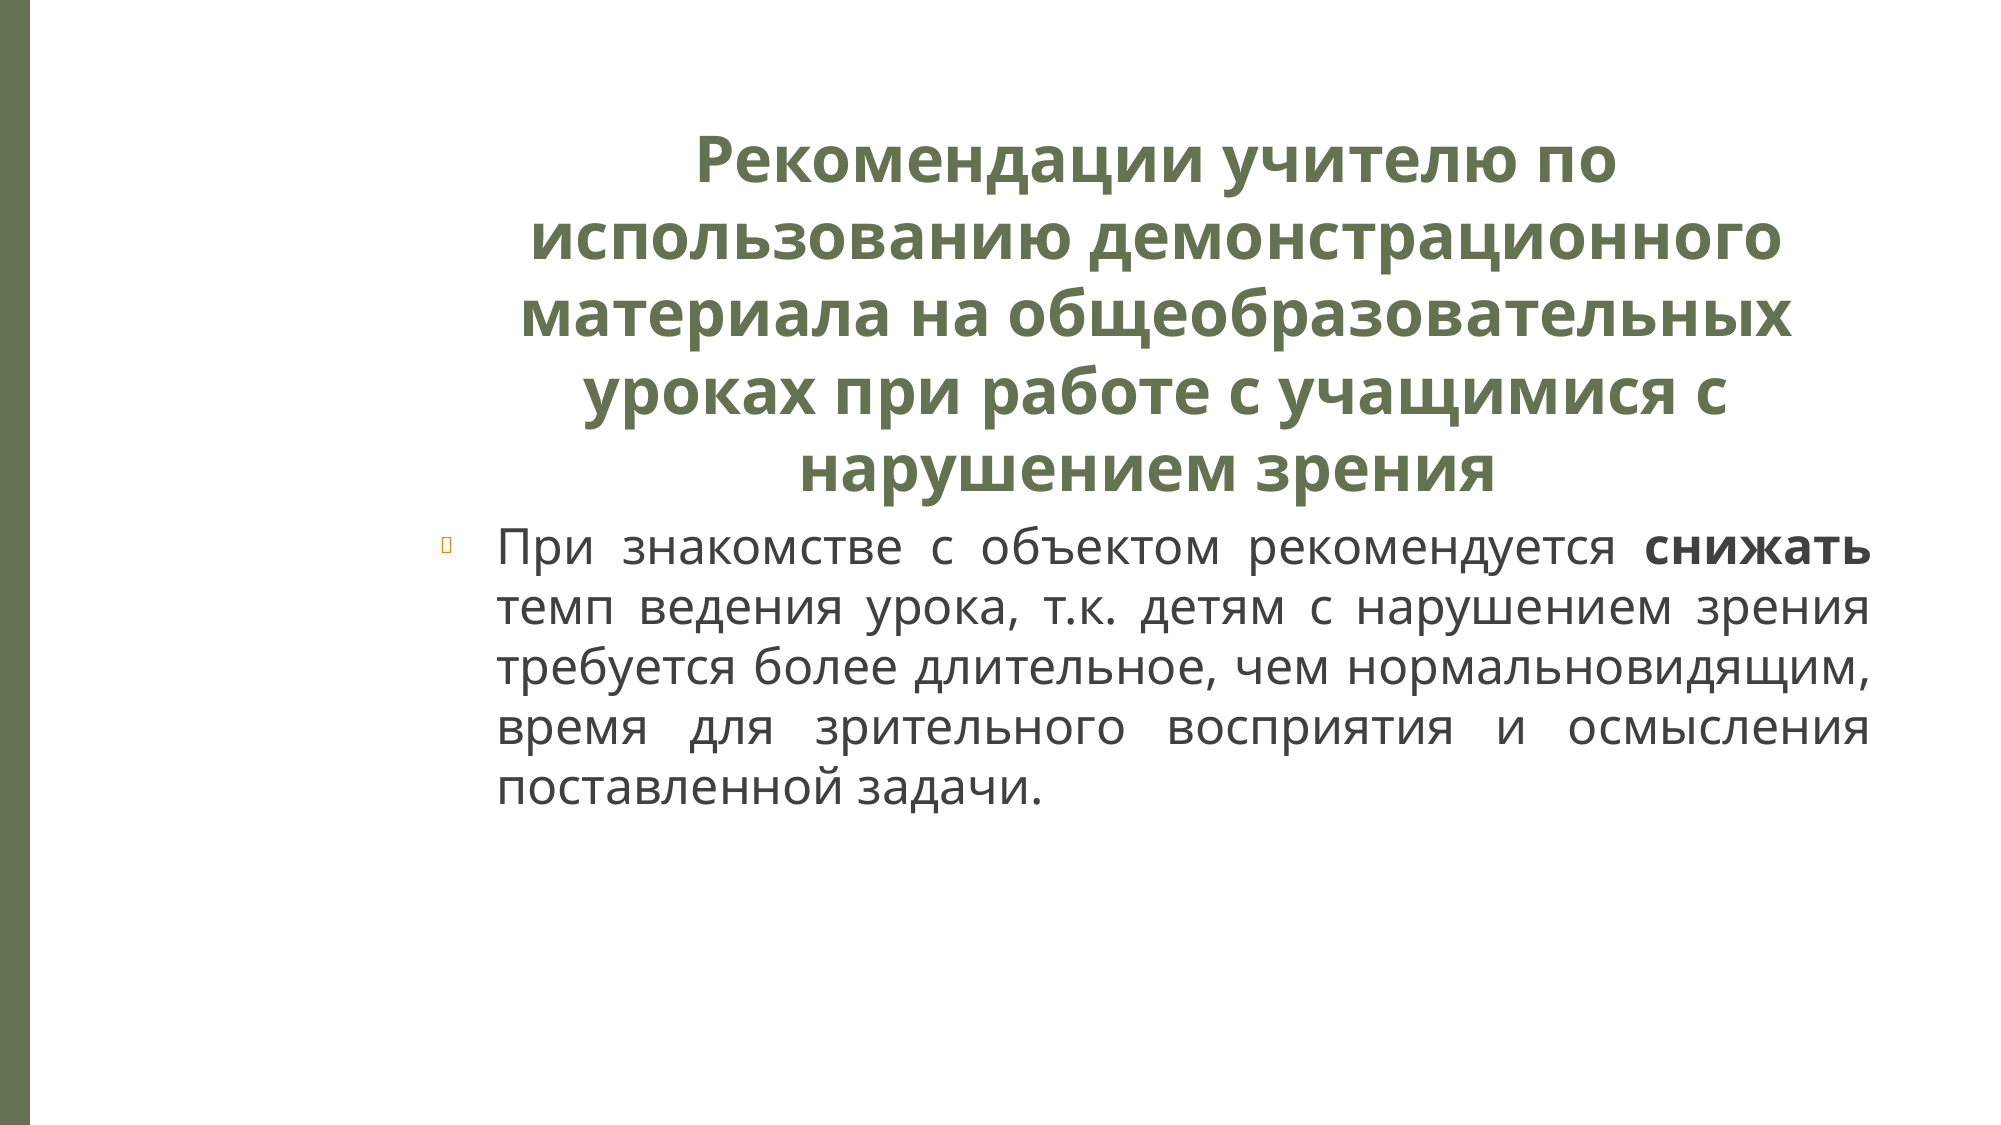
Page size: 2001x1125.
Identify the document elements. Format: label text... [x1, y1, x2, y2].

title Рекомендации учителю по использованию демонстрационного материала на общеобразовательных уроках при работе с учащимися с нарушением зрения [425, 102, 1888, 499]
list При знакомстве с объектом рекомендуется снижать темп ведения урока, т.к. детям с нарушением зрения требуется более длительное, чем нормальновидящим, время для зрительного восприятия и осмысления поставленной задачи. [424, 499, 1888, 1125]
